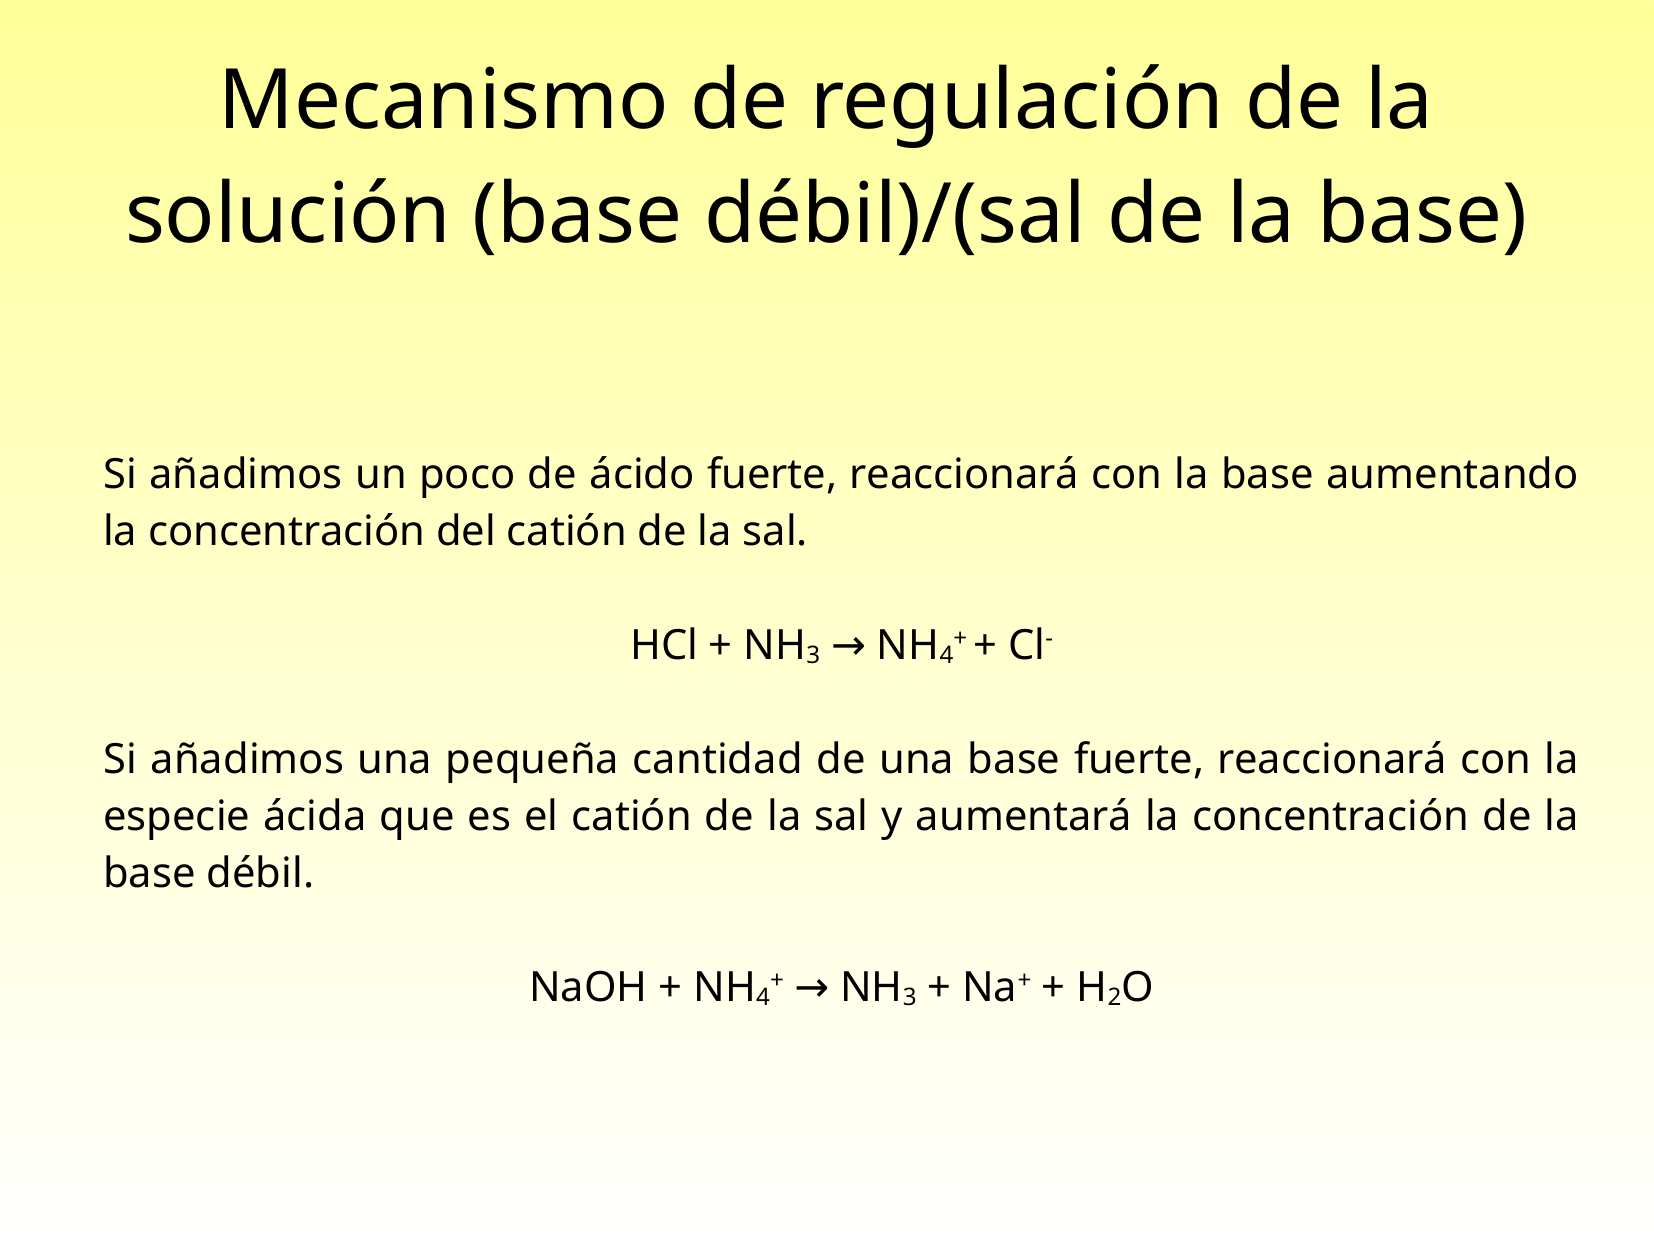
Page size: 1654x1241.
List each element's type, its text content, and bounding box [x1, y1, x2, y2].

text_box Si añadimos un poco de ácido fuerte, reaccionará con la base aumentando la concentración del catión de la sal. HCl + NH3 → NH4+ + Cl- Si añadimos una pequeña cantidad de una base fuerte, reaccionará con la especie ácida que es el catión de la sal y aumentará la concentración de la base débil. NaOH + NH4+ → NH3 + Na+ + H2O [88, 436, 1595, 980]
title Mecanismo de regulación de la solución (base débil)/(sal de la base) [82, 52, 1571, 254]
